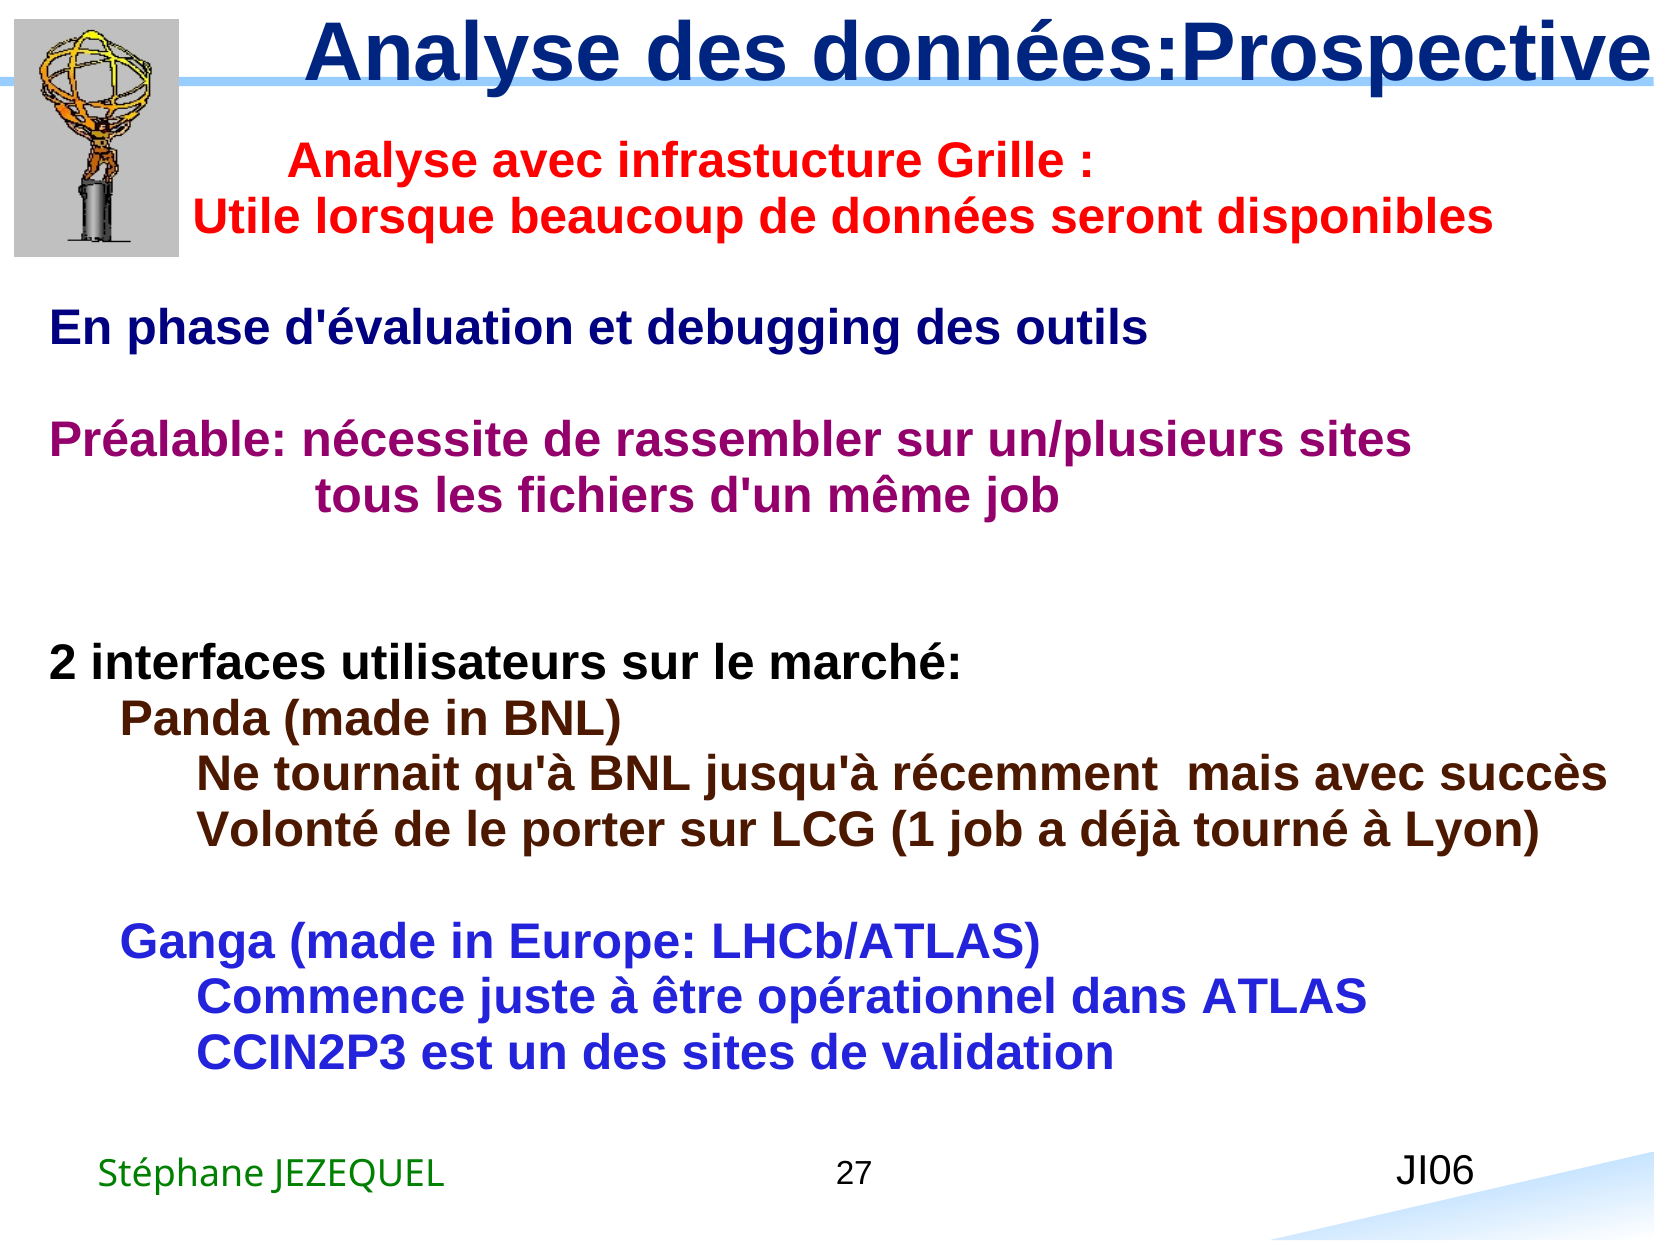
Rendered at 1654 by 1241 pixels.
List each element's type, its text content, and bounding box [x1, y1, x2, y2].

picture [14, 19, 179, 257]
title Analyse des données:Prospective [85, 0, 1654, 104]
text_box Analyse avec infrastucture Grille : Utile lorsque beaucoup de données seront disponibles En phase d'évaluation et debugging des outils Préalable: nécessite de rassembler sur un/plusieurs sites tous les fichiers d'un même job 2 interfaces utilisateurs sur le marché: Panda (made in BNL) Ne tournait qu'à BNL jusqu'à récemment mais avec succès Volonté de le porter sur LCG (1 job a déjà tourné à Lyon) Ganga (made in Europe: LHCb/ATLAS) Commence juste à être opérationnel dans ATLAS CCIN2P3 est un des sites de validation [48, 132, 1610, 1098]
